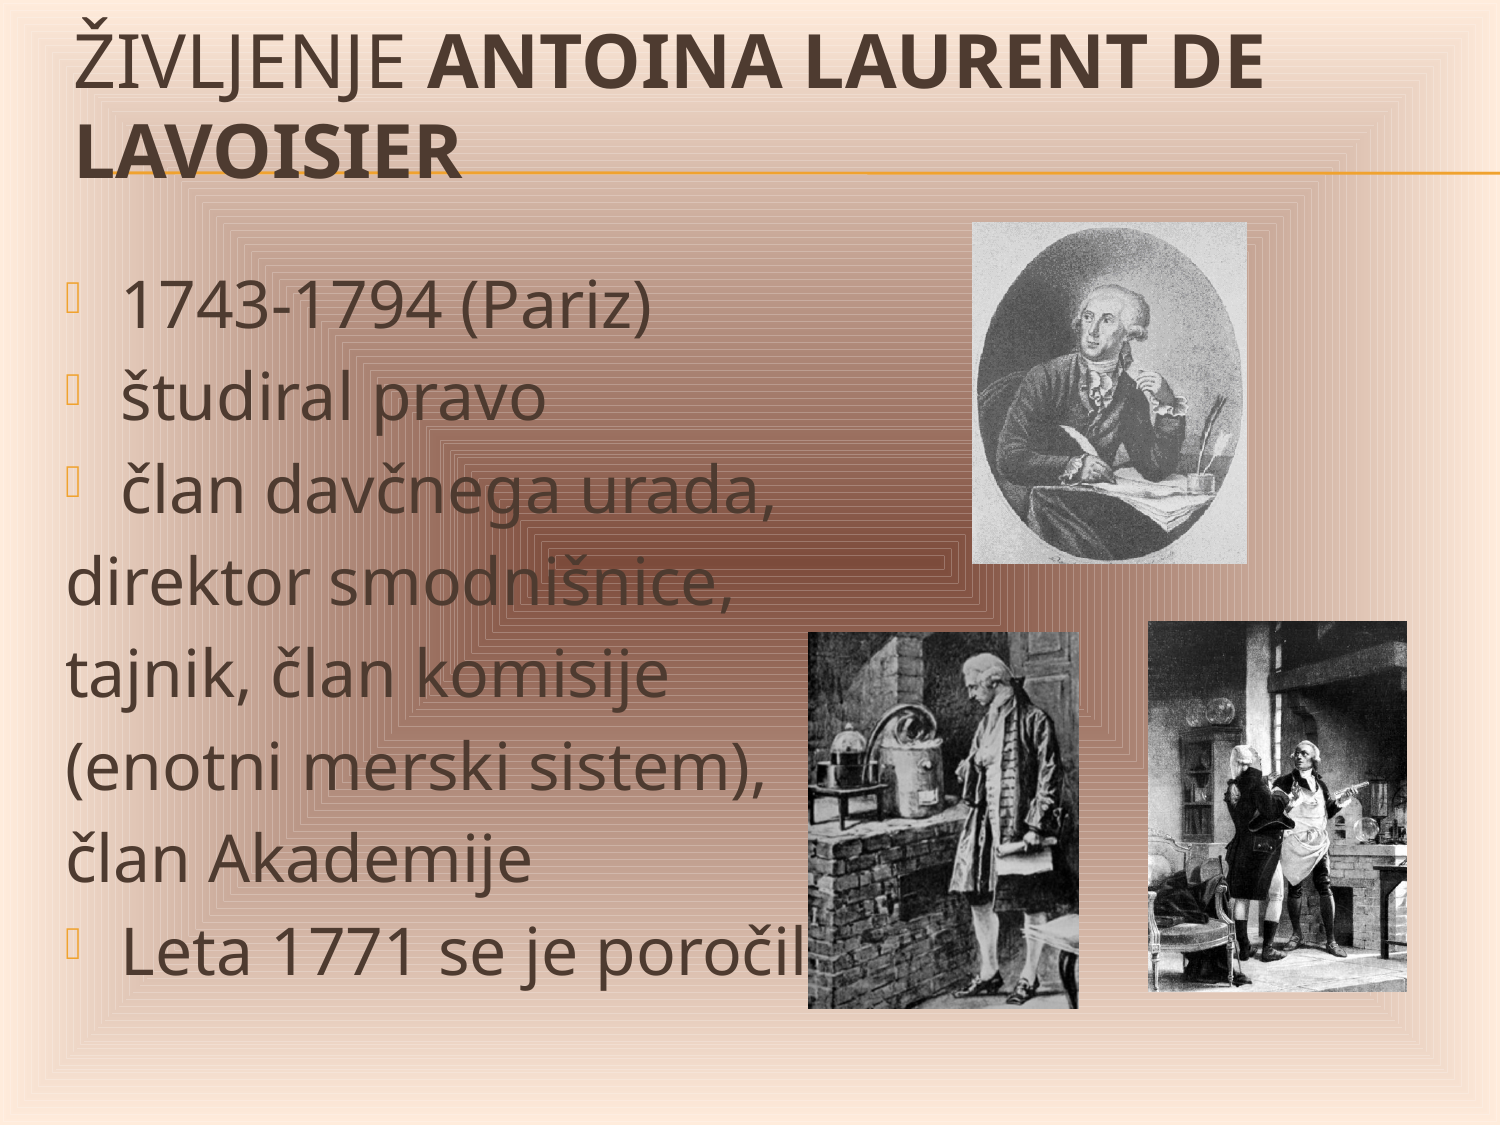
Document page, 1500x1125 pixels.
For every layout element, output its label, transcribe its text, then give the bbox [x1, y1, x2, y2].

list 1743-1794 (Pariz) študiral pravo član davčnega urada, direktor smodnišnice, tajnik, član komisije (enotni merski sistem), član Akademije Leta 1771 se je poročil [50, 254, 1475, 998]
picture [1148, 621, 1407, 992]
picture [972, 222, 1247, 564]
title ŽIVLJENJE Antoina Laurent de Lavoisier [58, 35, 1484, 173]
picture [808, 632, 1079, 1009]
